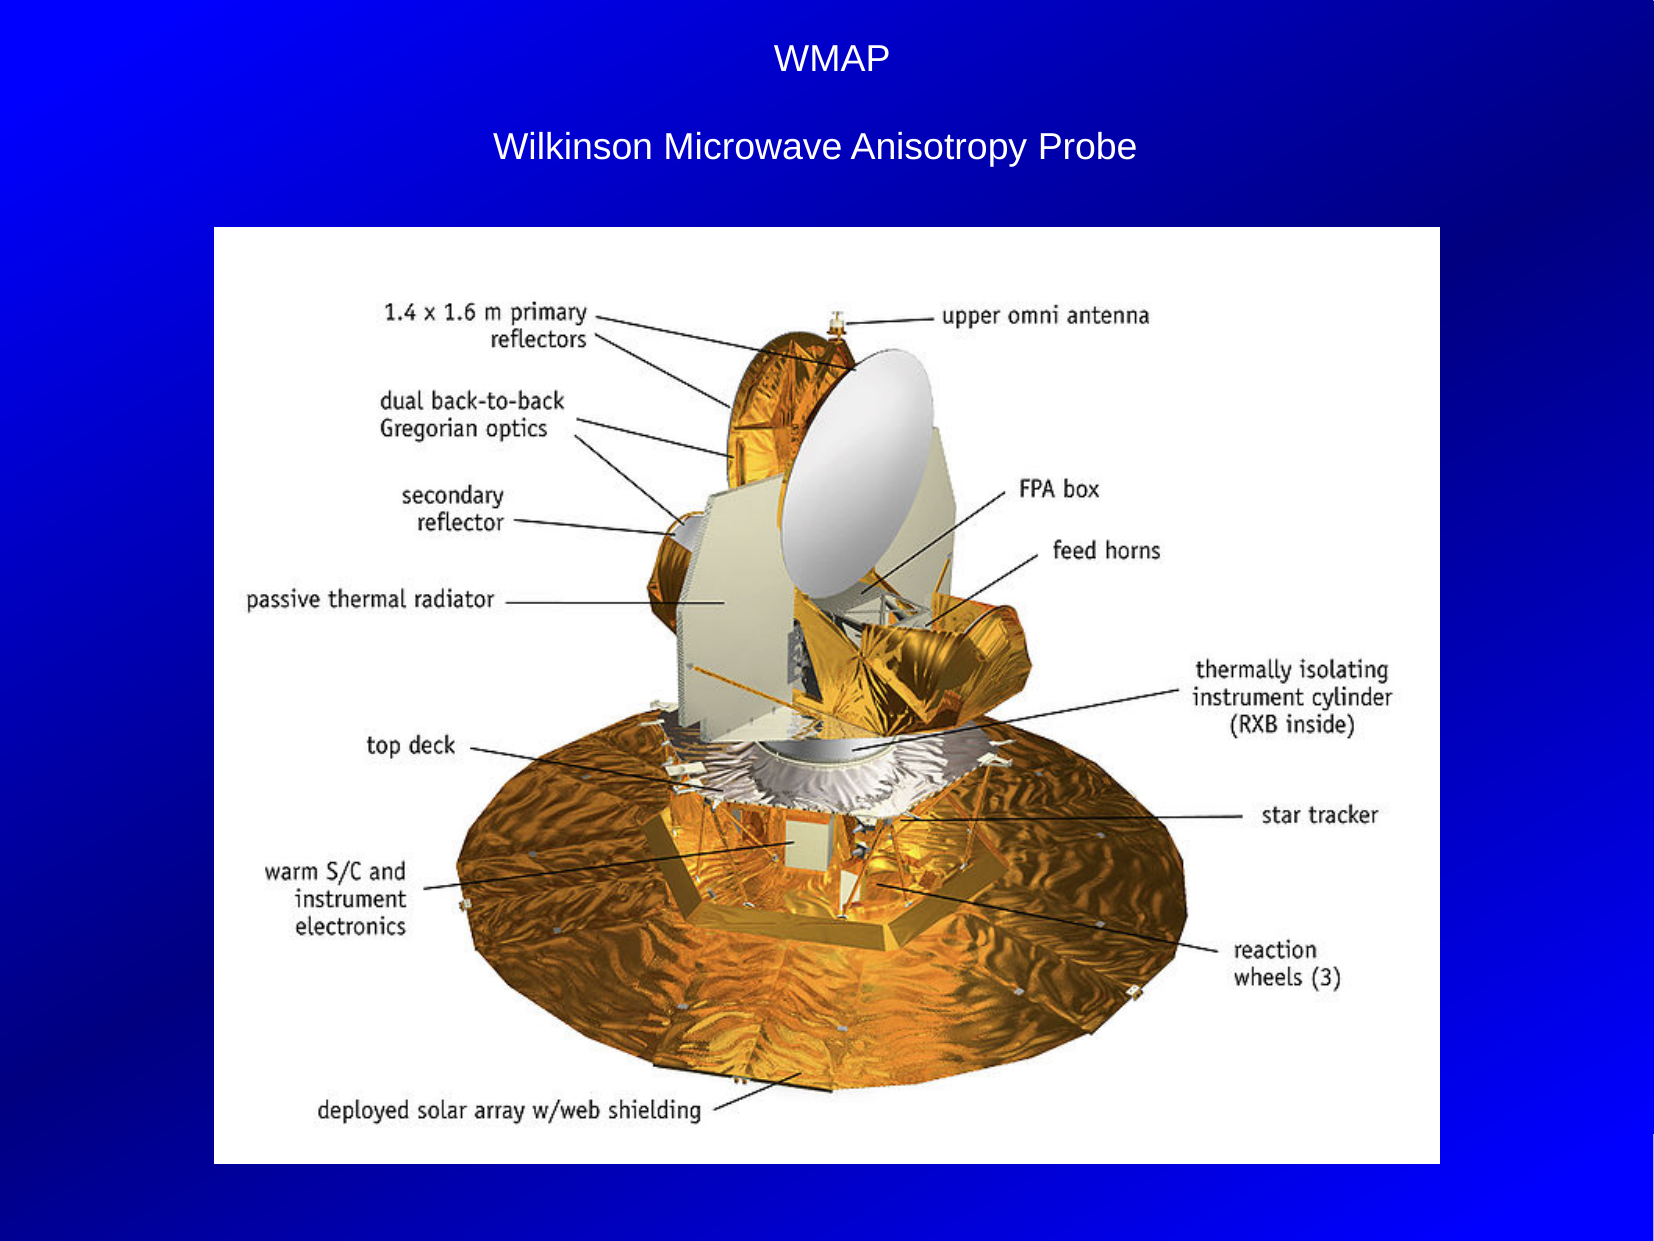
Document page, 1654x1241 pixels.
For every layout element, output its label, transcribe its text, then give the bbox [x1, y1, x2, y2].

text_box WMAP [759, 30, 906, 87]
text_box Wilkinson Microwave Anisotropy Probe [478, 118, 1182, 217]
picture [214, 227, 1440, 1164]
